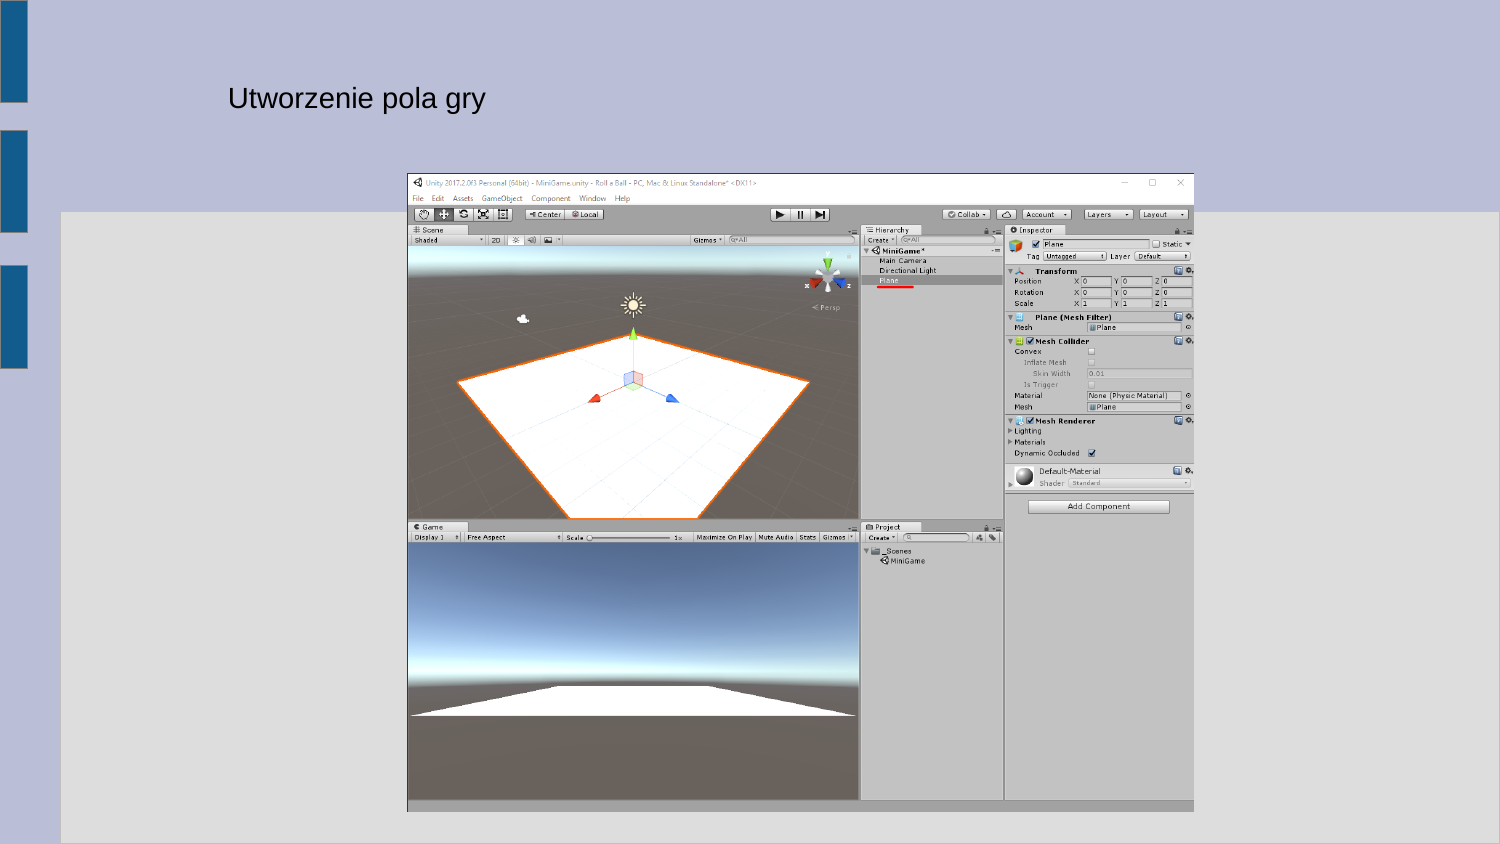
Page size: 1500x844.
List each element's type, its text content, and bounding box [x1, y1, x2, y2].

title Utworzenie pola gry [212, 64, 1368, 215]
picture [407, 173, 1194, 812]
